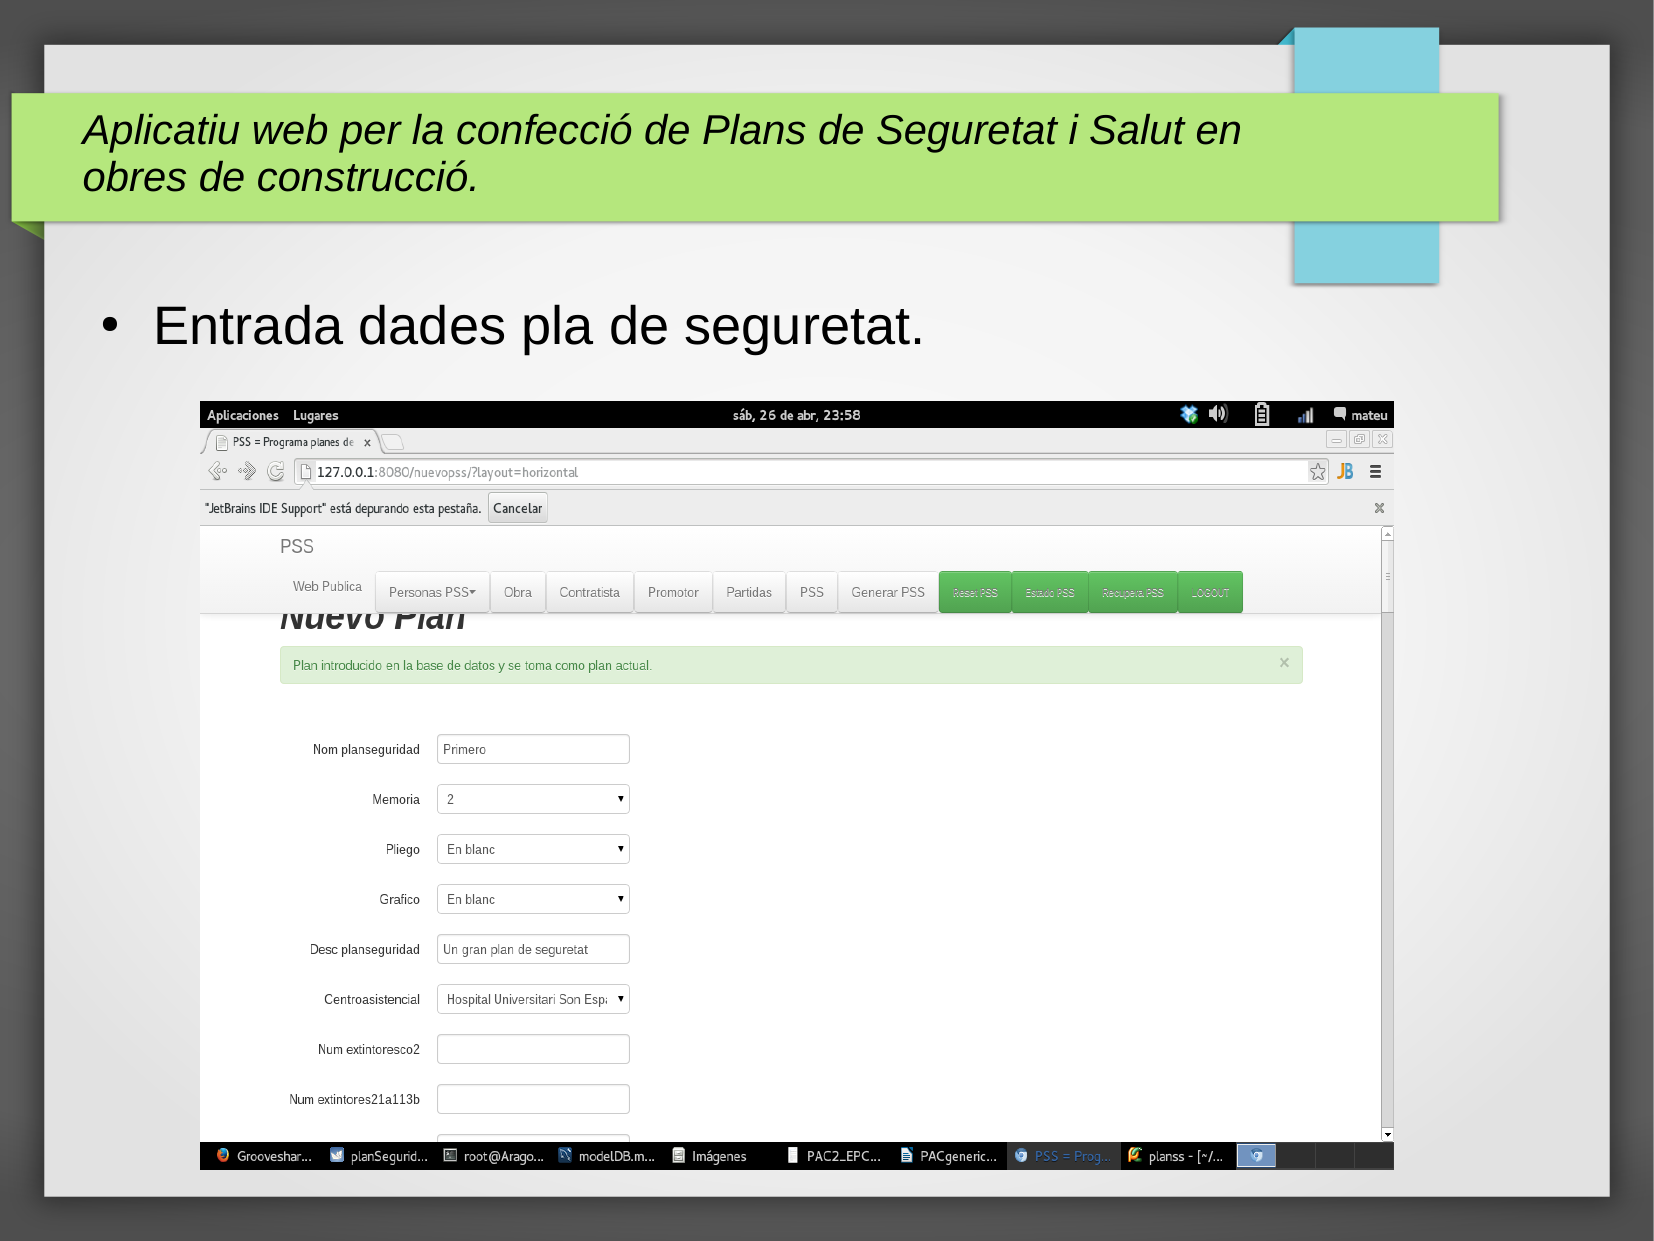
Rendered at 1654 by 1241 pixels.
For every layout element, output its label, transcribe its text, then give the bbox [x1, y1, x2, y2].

title Aplicatiu web per la confecció de Plans de Seguretat i Salut en obres de construcció. [82, 94, 1264, 213]
list Entrada dades pla de seguretat. [82, 295, 1571, 1015]
picture [0, 0, 1654, 1241]
